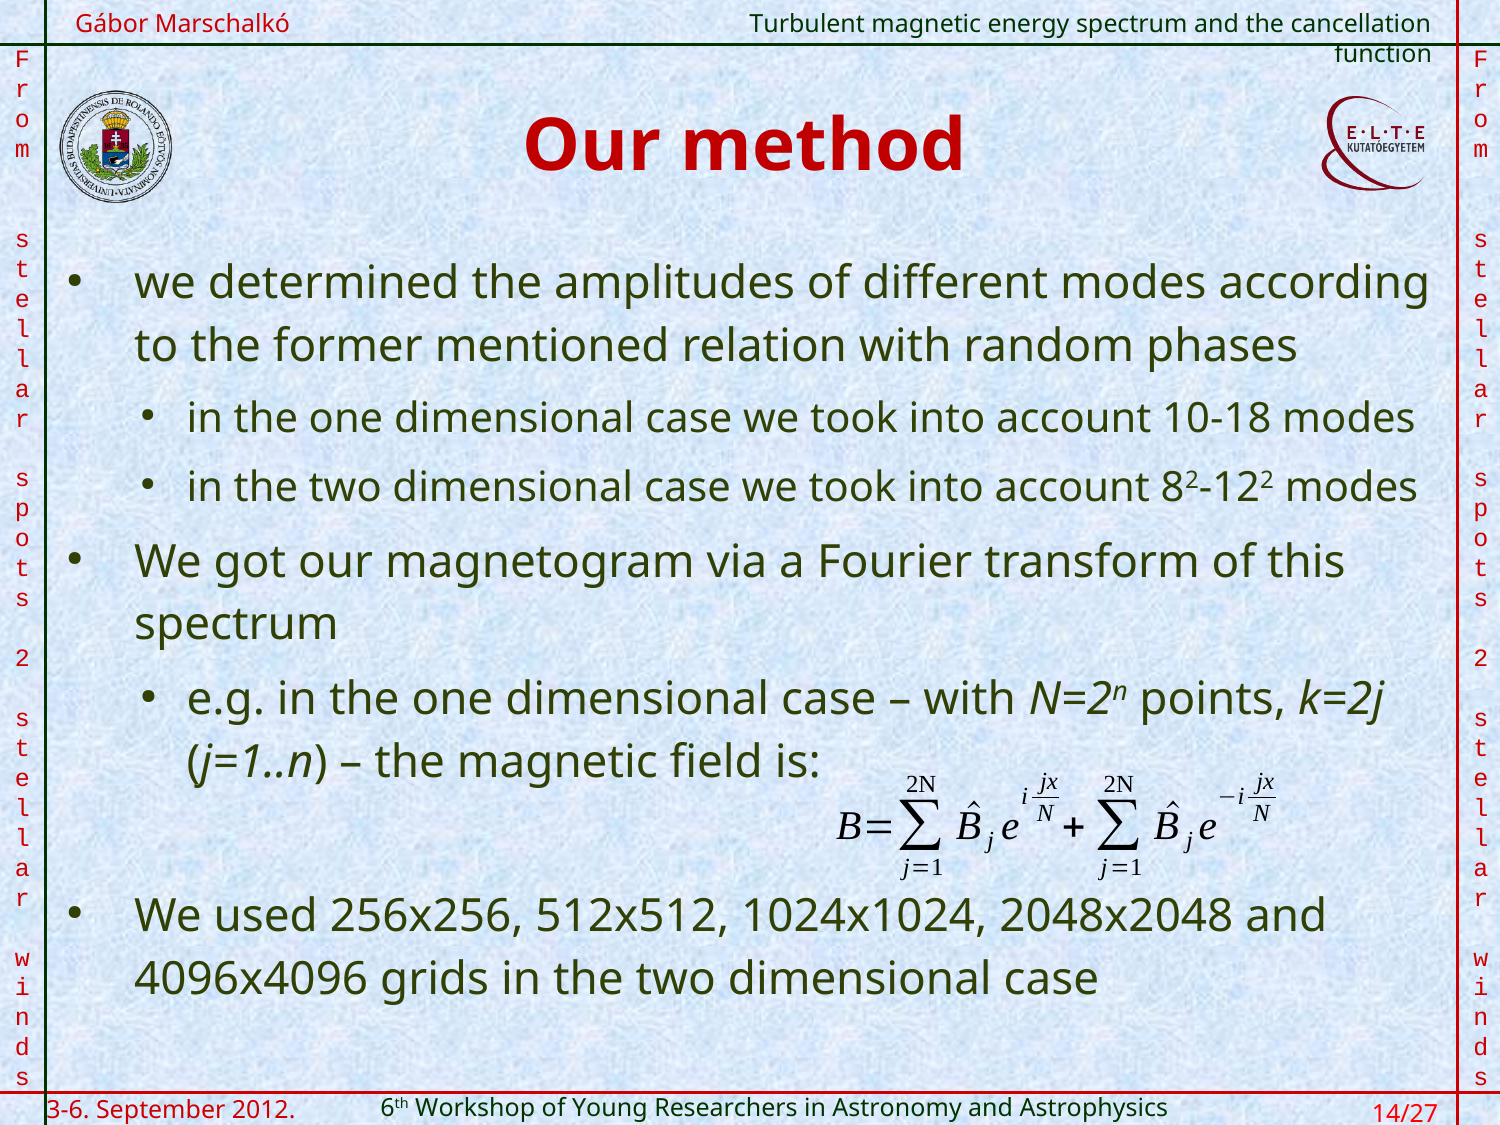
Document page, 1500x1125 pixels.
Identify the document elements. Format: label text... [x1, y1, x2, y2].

picture [47, 1094, 1456, 1125]
picture [1459, 1094, 1500, 1125]
picture [47, 0, 1456, 43]
picture [0, 0, 44, 43]
picture [0, 1094, 44, 1125]
picture [1459, 46, 1500, 1091]
picture [47, 46, 1456, 1091]
picture [0, 46, 44, 1091]
picture [1459, 0, 1500, 43]
list we determined the amplitudes of different modes according to the former mentioned relation with random phases in the one dimensional case we took into account 10-18 modes in the two dimensional case we took into account 82-122 modes We got our magnetogram via a Fourier transform of this spectrum e.g. in the one dimensional case – with N=2n points, k=2j (j=1..n) – the magnetic field is: We used 256x256, 512x512, 1024x1024, 2048x2048 and 4096x4096 grids in the two dimensional case [29, 242, 1447, 1015]
chart [826, 767, 1284, 882]
text_box Our method [507, 90, 982, 194]
